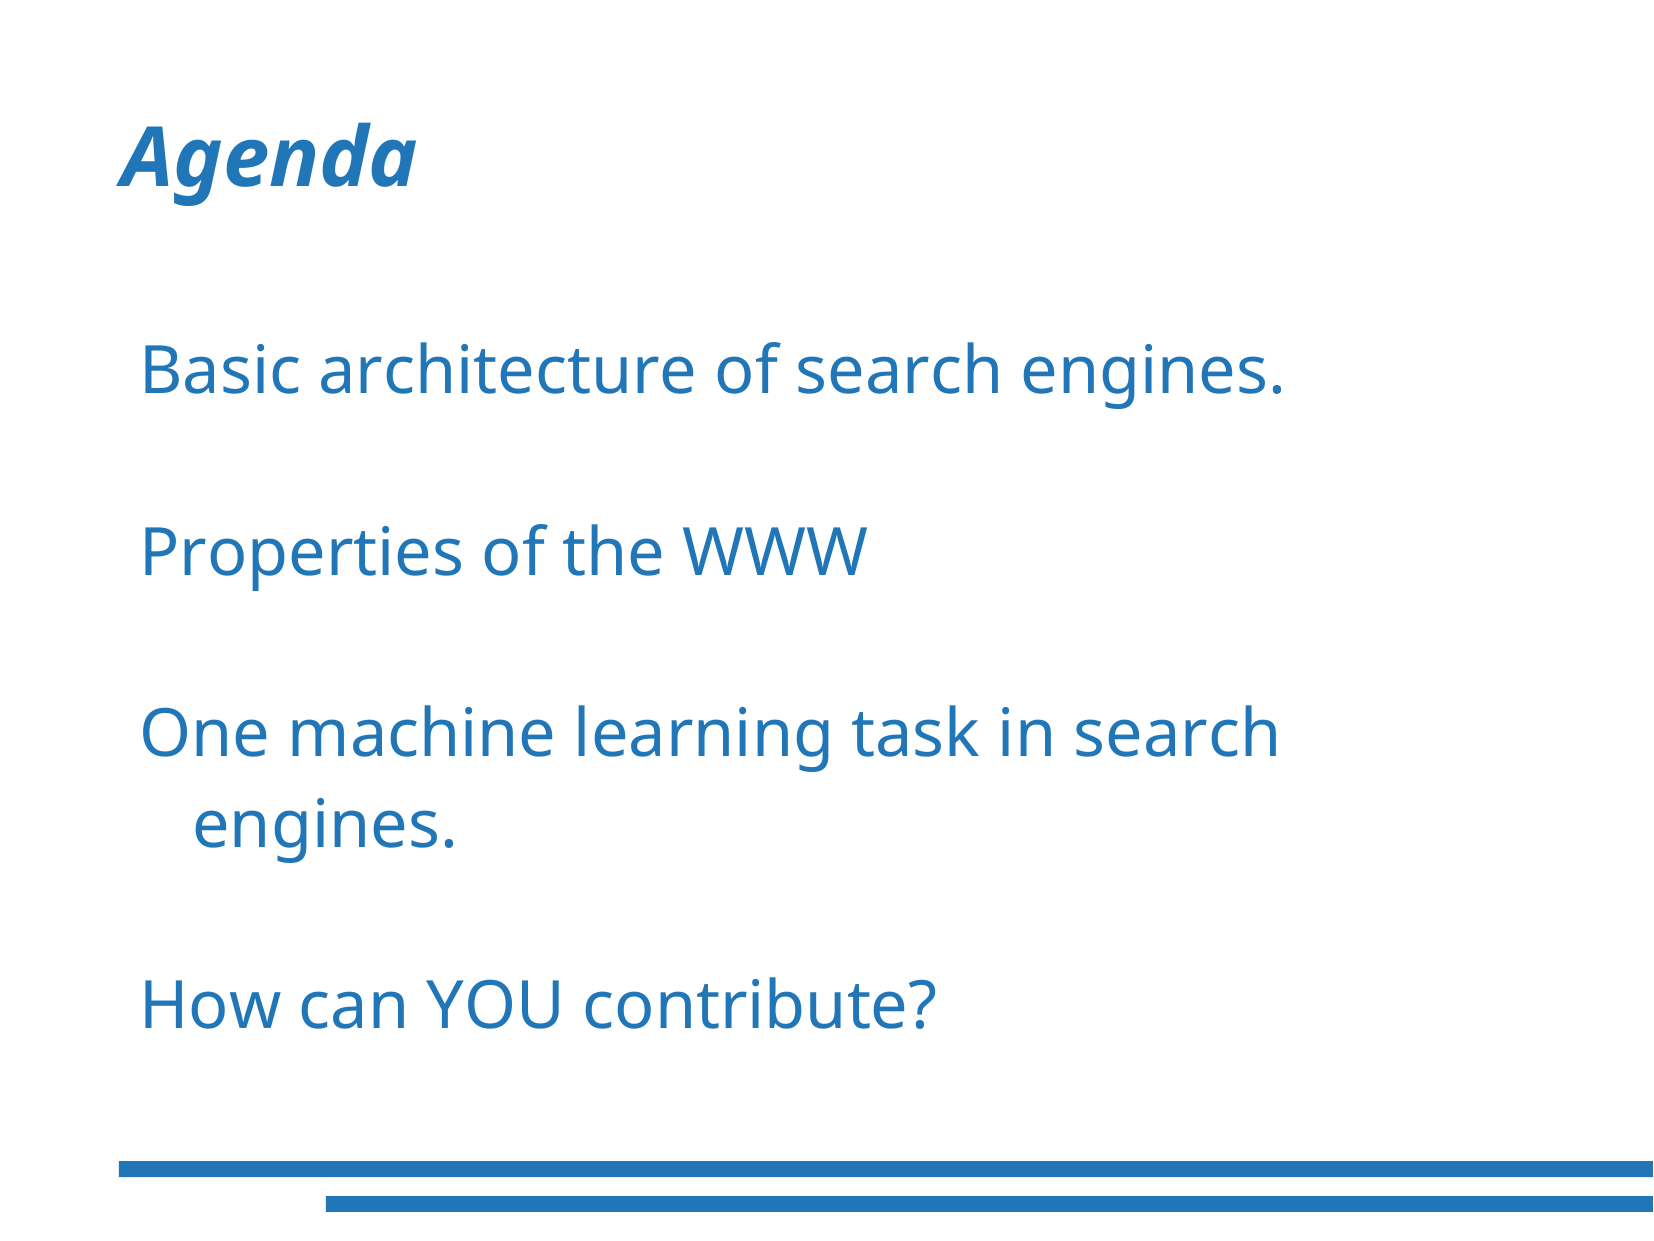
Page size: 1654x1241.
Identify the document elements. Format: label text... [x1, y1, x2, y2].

list Basic architecture of search engines. Properties of the WWW One machine learning task in search engines. How can YOU contribute? [121, 322, 1561, 1133]
title Agenda [121, 50, 1534, 258]
